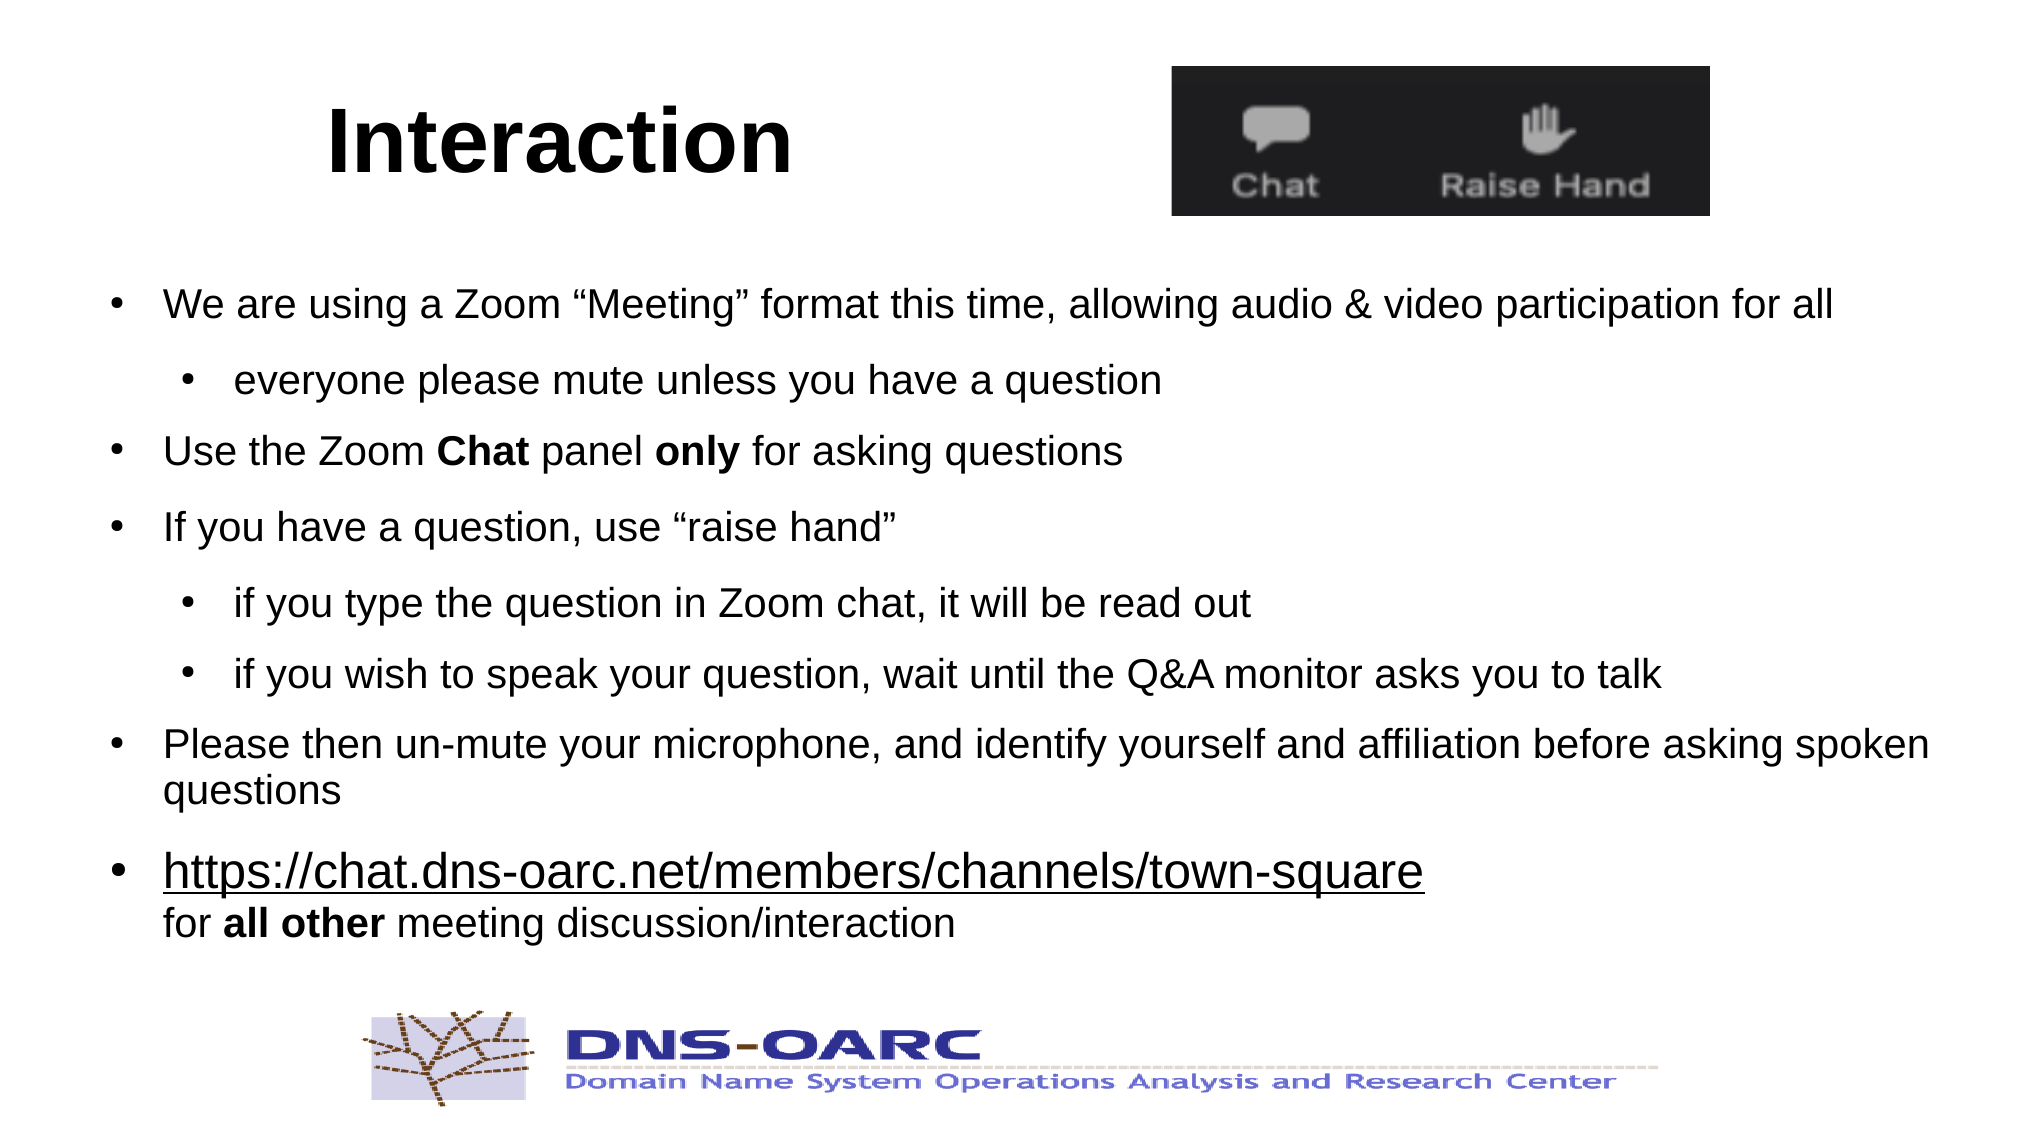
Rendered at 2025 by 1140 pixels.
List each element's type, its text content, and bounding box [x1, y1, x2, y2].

list We are using a Zoom “Meeting” format this time, allowing audio & video participation for all everyone please mute unless you have a question Use the Zoom Chat panel only for asking questions If you have a question, use “raise hand” if you type the question in Zoom chat, it will be read out if you wish to speak your question, wait until the Q&A monitor asks you to talk Please then un-mute your microphone, and identify yourself and affiliation before asking spoken questions https://chat.dns-oarc.net/members/channels/town-square for all other meeting discussion/interaction [91, 190, 1933, 848]
picture [1171, 66, 1710, 216]
title Interaction [101, 45, 1021, 190]
picture [289, 1004, 1700, 1113]
